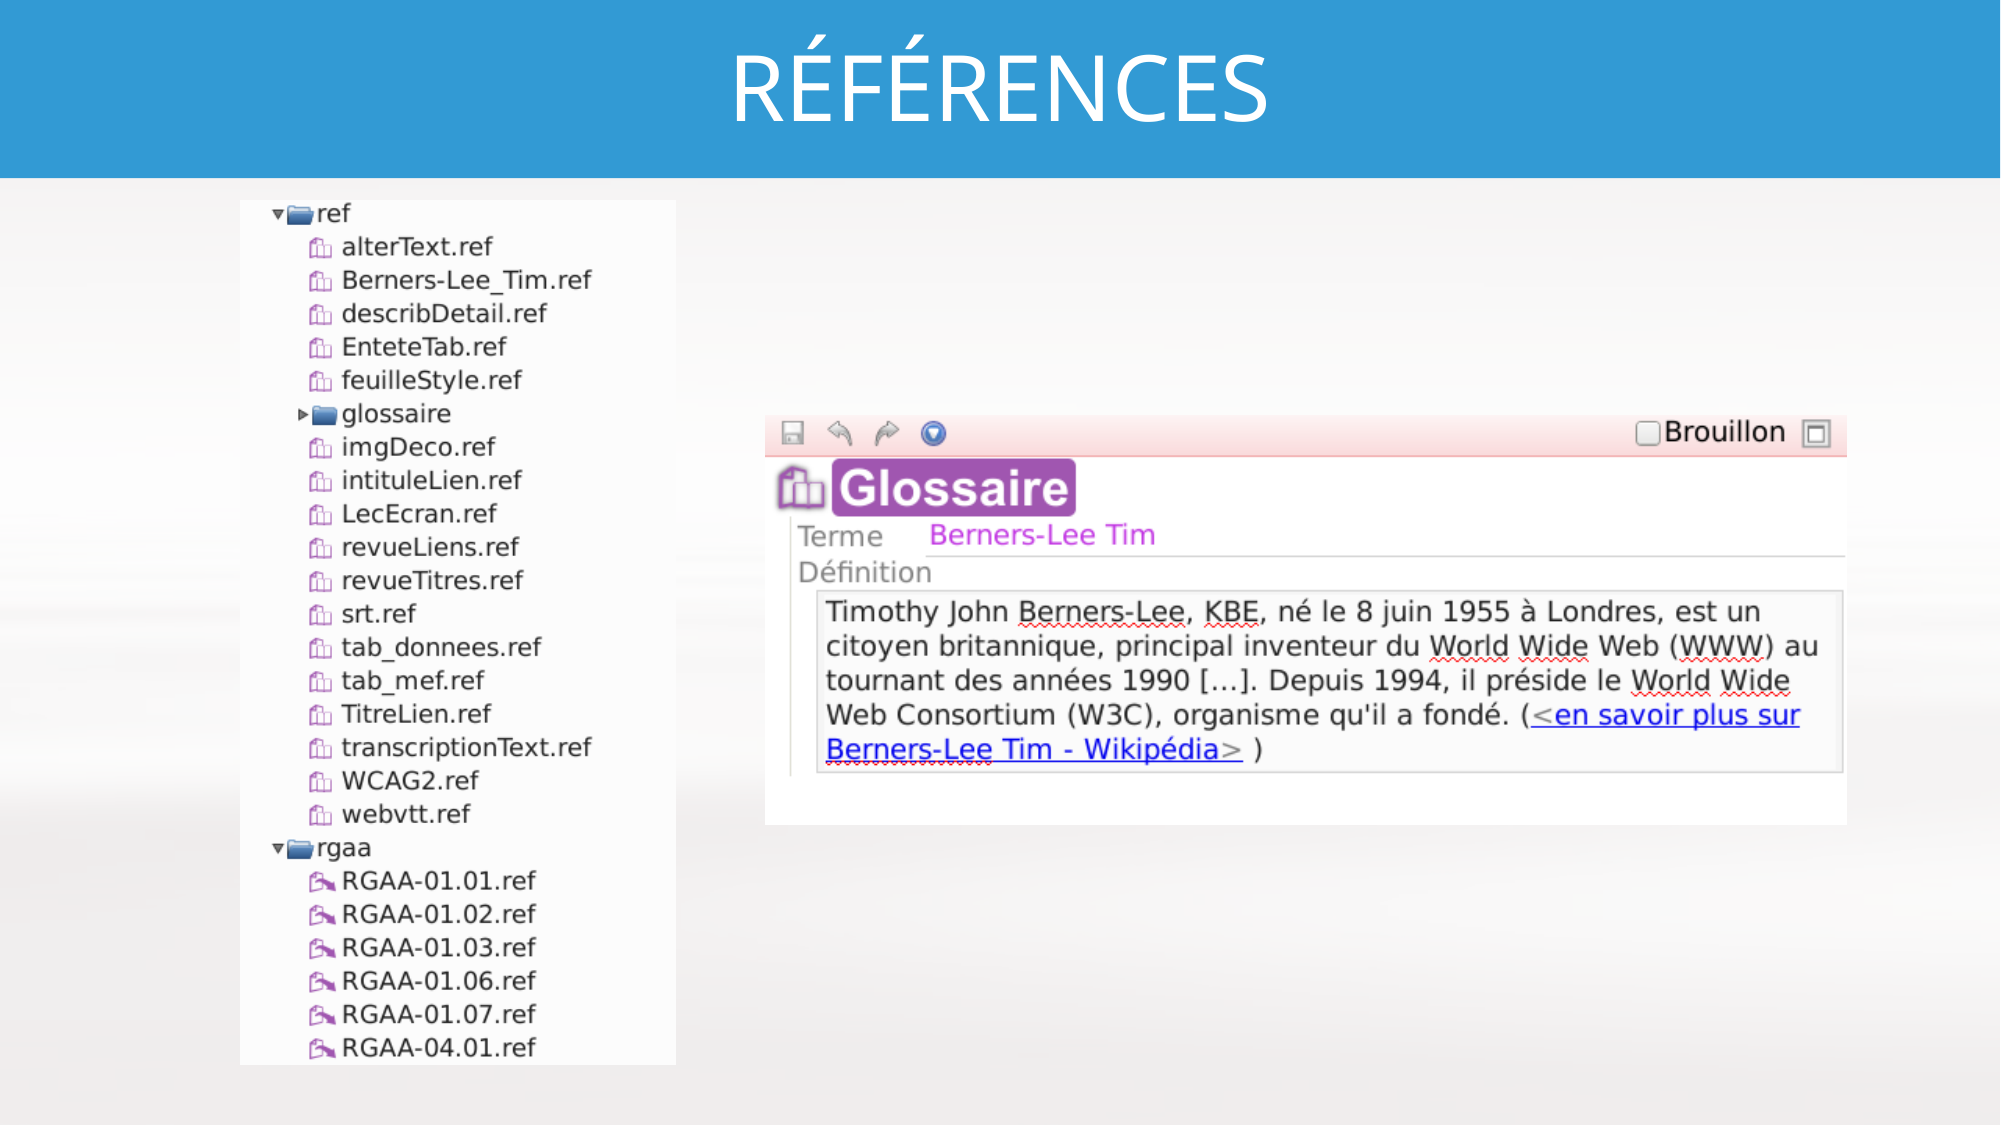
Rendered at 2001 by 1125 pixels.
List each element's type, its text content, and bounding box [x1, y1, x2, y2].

text_box Références [0, 0, 2000, 173]
picture [765, 415, 1847, 826]
picture [240, 200, 676, 1066]
